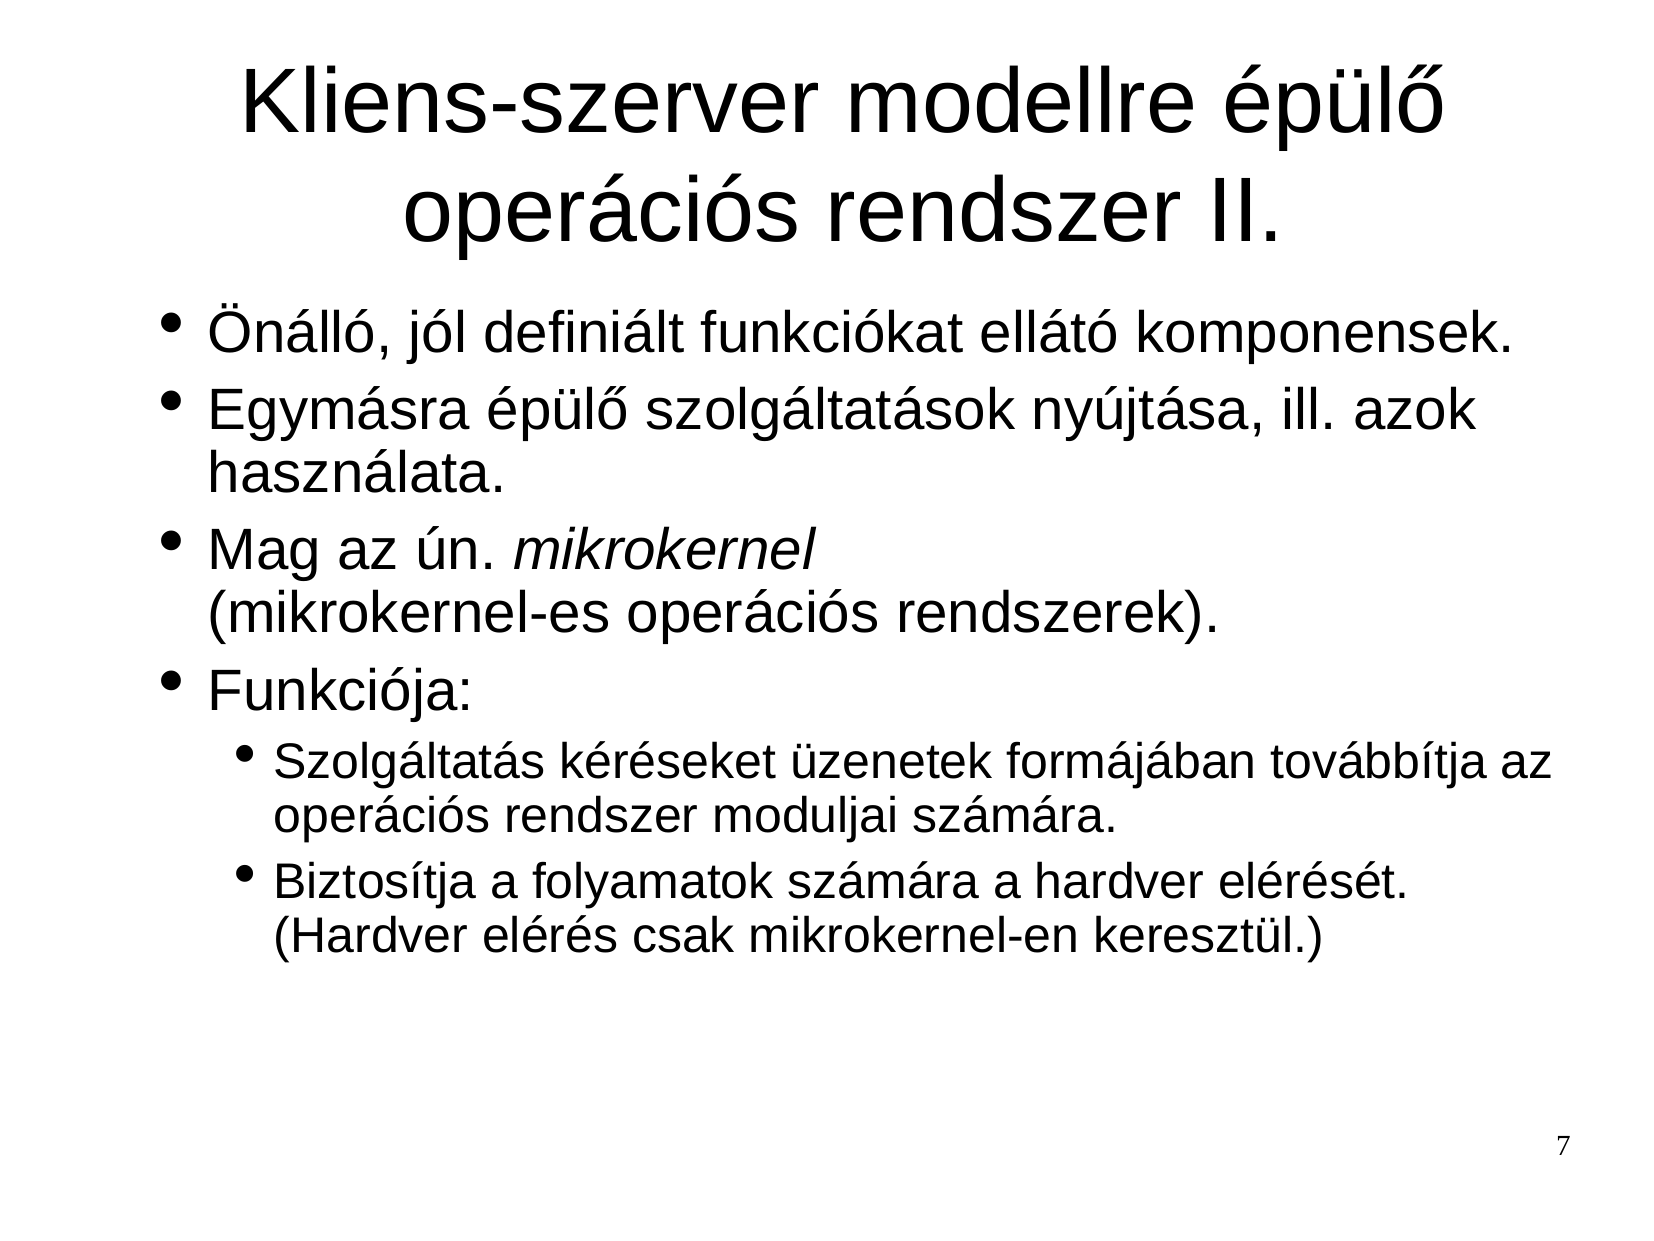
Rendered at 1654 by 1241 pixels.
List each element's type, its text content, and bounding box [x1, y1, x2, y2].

title Kliens-szerver modellre épülő operációs rendszer II. [123, 46, 1530, 254]
list Önálló, jól definiált funkciókat ellátó komponensek. Egymásra épülő szolgáltatások nyújtása, ill. azok használata. Mag az ún. mikrokernel (mikrokernel-es operációs rendszerek). Funkciója: Szolgáltatás kéréseket üzenetek formájában továbbítja az operációs rendszer moduljai számára. Biztosítja a folyamatok számára a hardver elérését. (Hardver elérés csak mikrokernel-en keresztül.) [71, 294, 1588, 1154]
